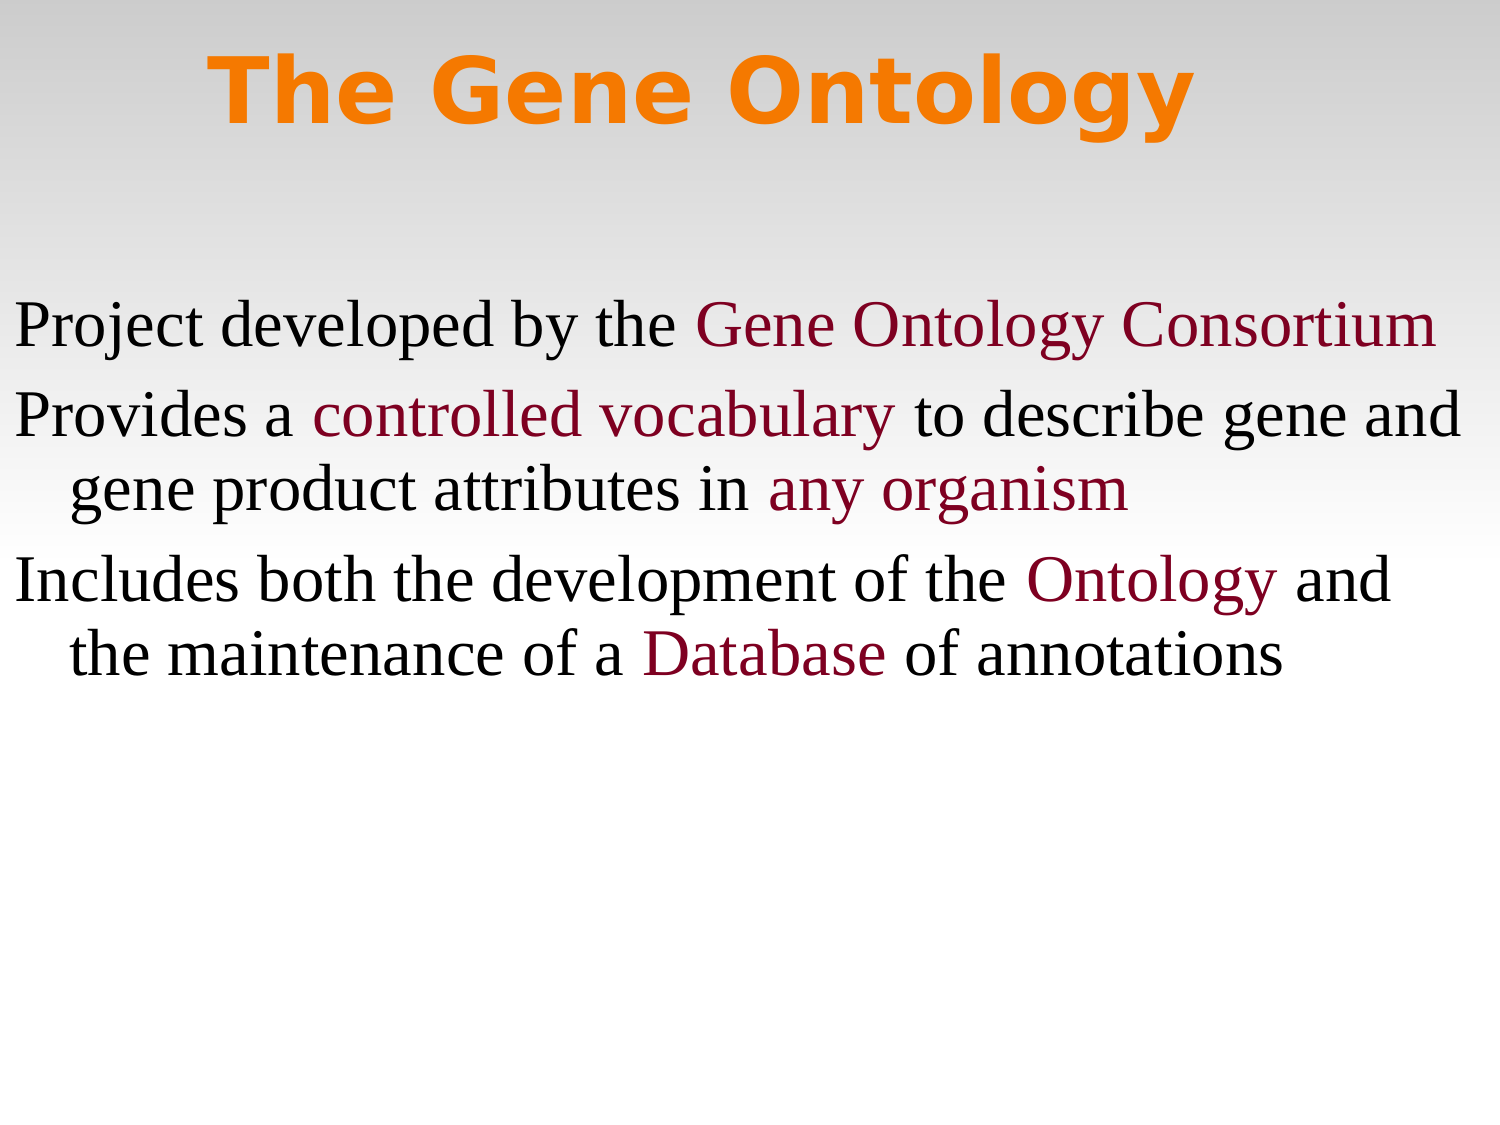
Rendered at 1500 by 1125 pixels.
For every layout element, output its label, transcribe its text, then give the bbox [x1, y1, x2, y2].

list Project developed by the Gene Ontology Consortium Provides a controlled vocabulary to describe gene and gene product attributes in any organism Includes both the development of the Ontology and the maintenance of a Database of annotations [0, 278, 1500, 929]
title The Gene Ontology [35, 0, 1370, 200]
